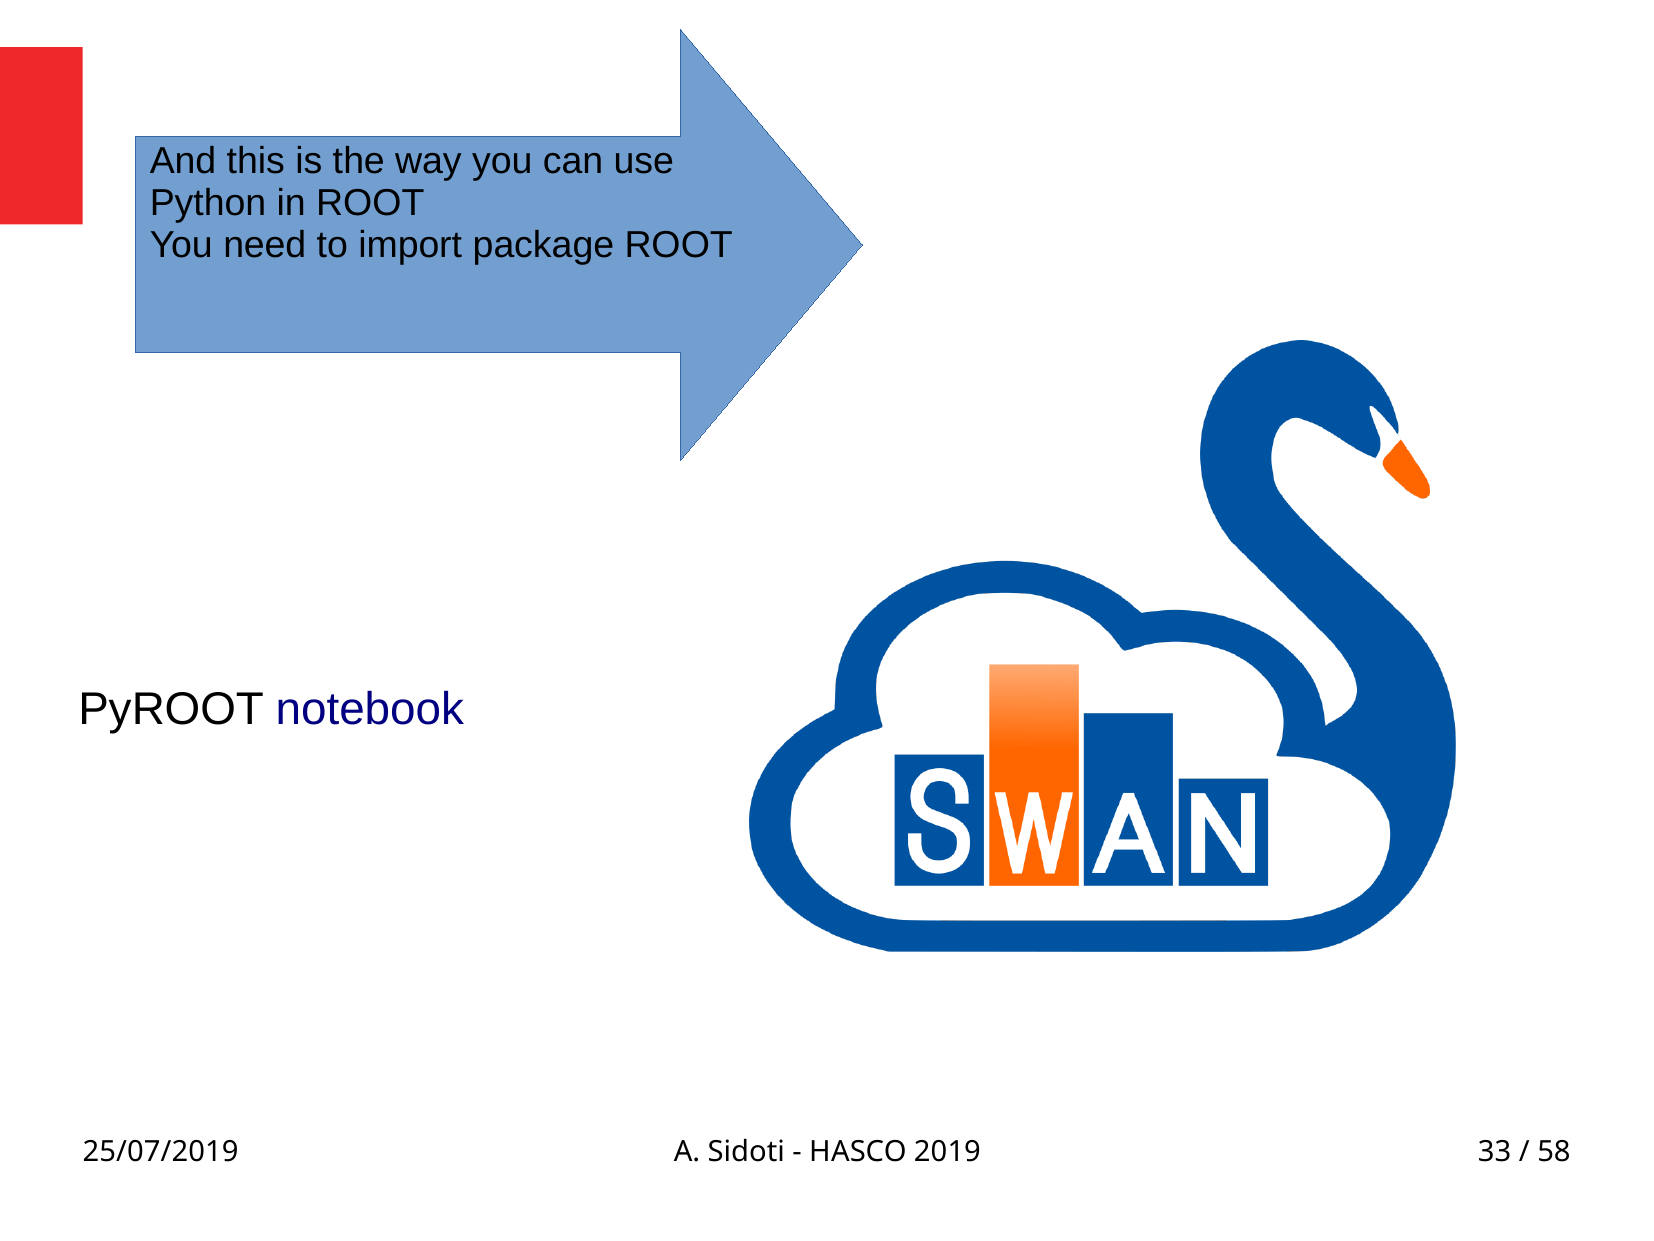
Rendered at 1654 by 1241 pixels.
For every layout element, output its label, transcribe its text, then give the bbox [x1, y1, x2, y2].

text_box PyROOT notebook [63, 675, 991, 784]
text_box And this is the way you can use Python in ROOT You need to import package ROOT [135, 29, 863, 461]
picture [749, 340, 1456, 952]
